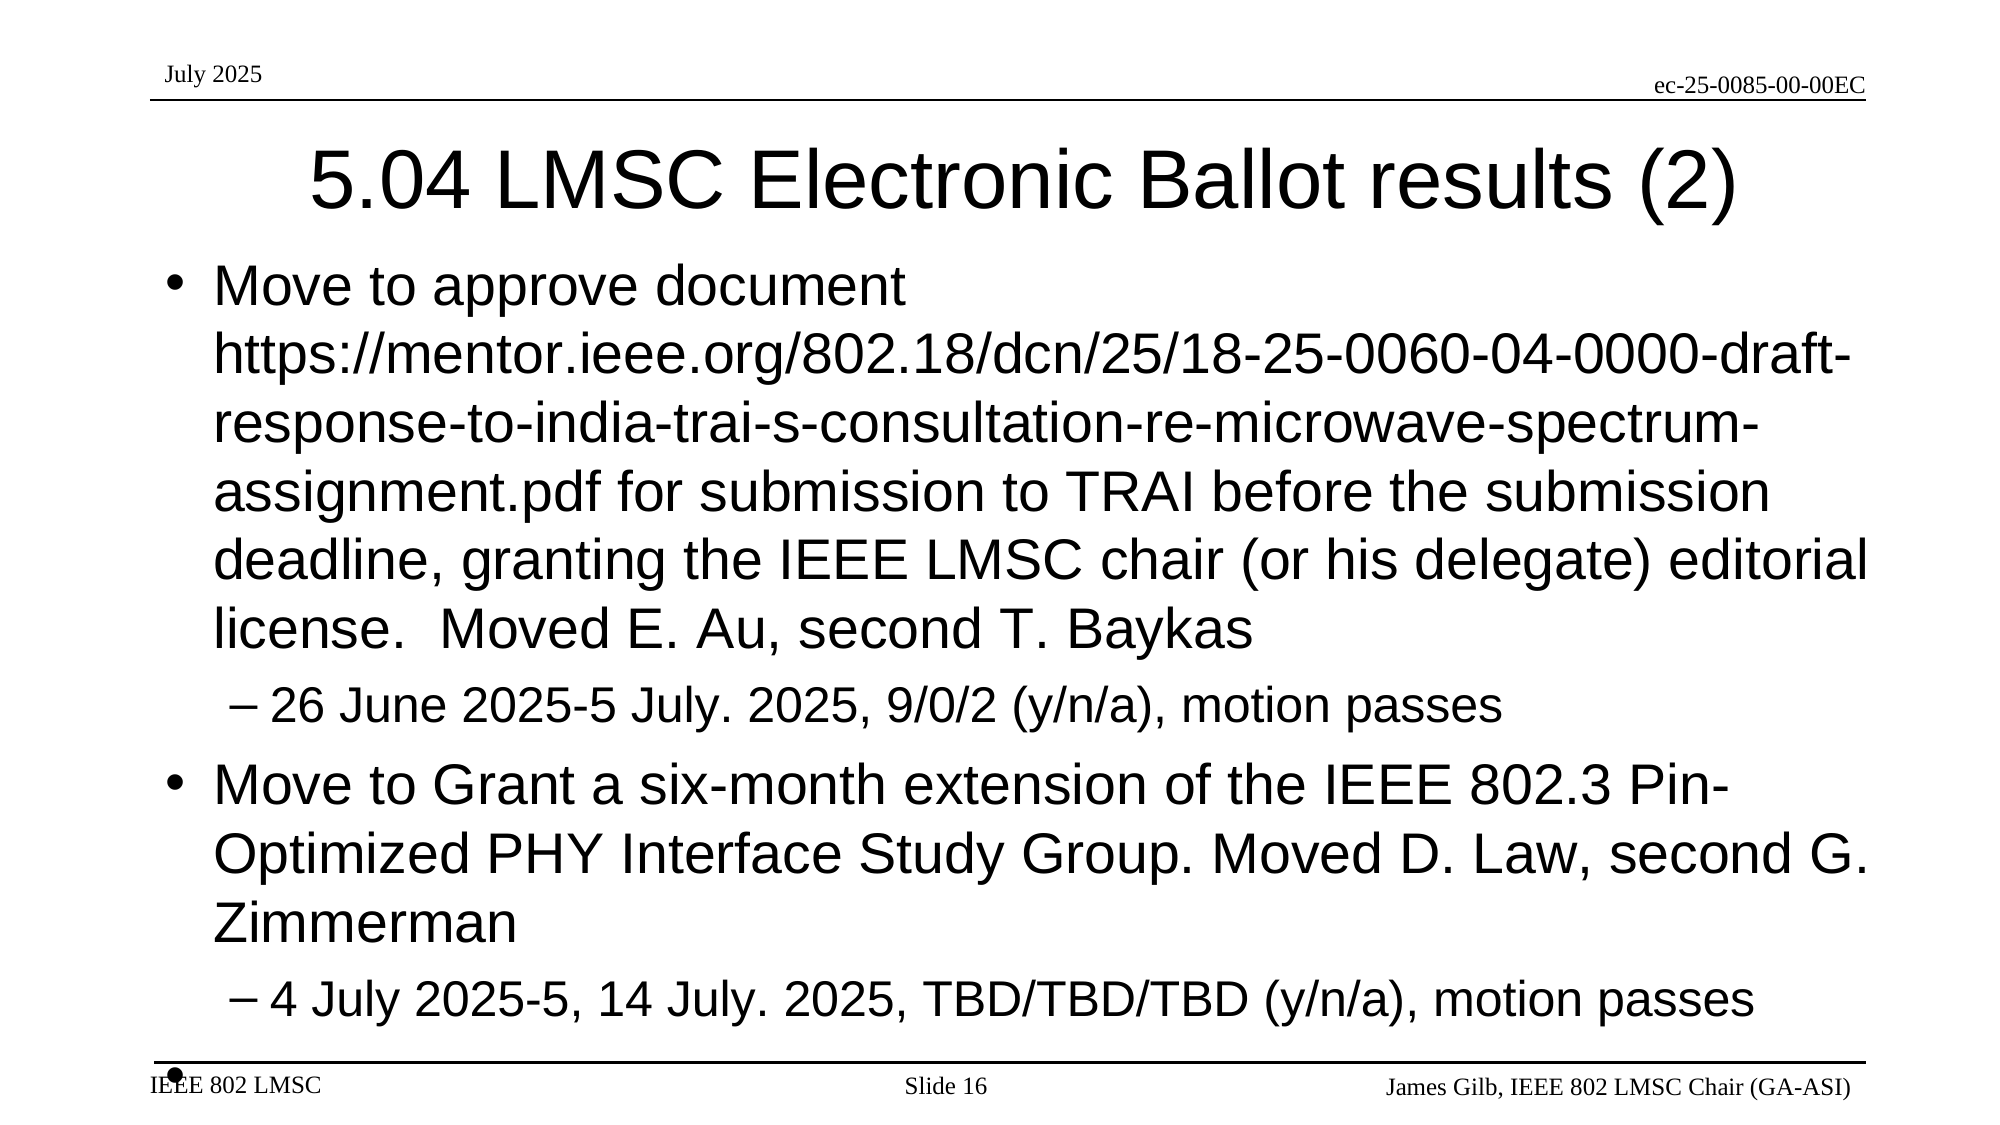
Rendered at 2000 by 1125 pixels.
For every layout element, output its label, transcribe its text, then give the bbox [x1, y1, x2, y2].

title 5.04 LMSC Electronic Ballot results (2) [149, 112, 1900, 238]
list Move to approve document https://mentor.ieee.org/802.18/dcn/25/18-25-0060-04-0000-draft-response-to-india-trai-s-consultation-re-microwave-spectrum-assignment.pdf for submission to TRAI before the submission deadline, granting the IEEE LMSC chair (or his delegate) editorial license. Moved E. Au, second T. Baykas 26 June 2025-5 July. 2025, 9/0/2 (y/n/a), motion passes Move to Grant a six-month extension of the IEEE 802.3 Pin-Optimized PHY Interface Study Group. Moved D. Law, second G. Zimmerman 4 July 2025-5, 14 July. 2025, TBD/TBD/TBD (y/n/a), motion passes [150, 239, 1900, 1051]
